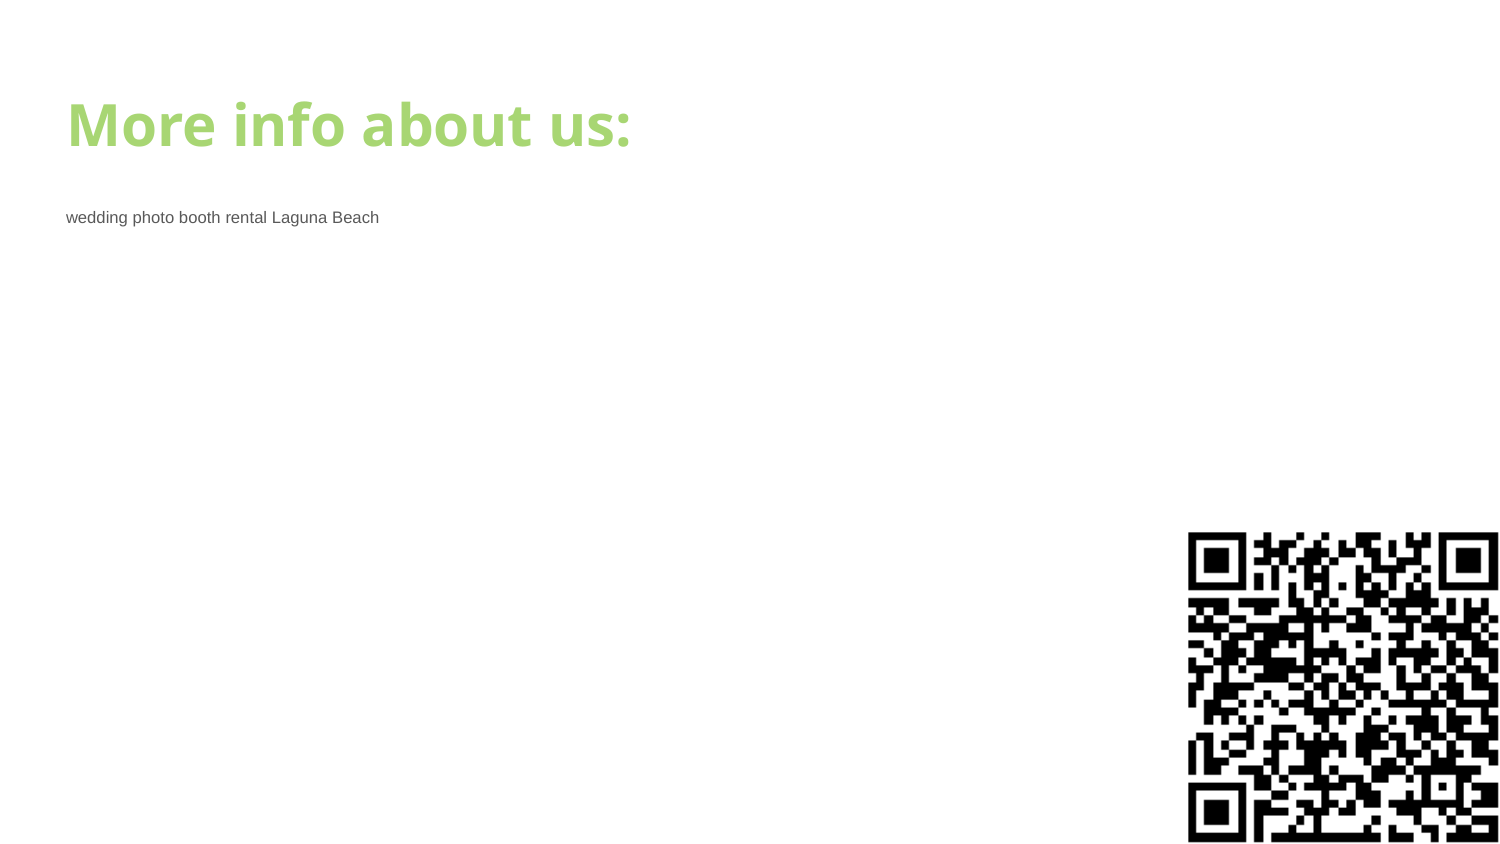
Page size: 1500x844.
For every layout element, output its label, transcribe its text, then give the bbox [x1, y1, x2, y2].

picture [1187, 531, 1500, 844]
list wedding photo booth rental Laguna Beach [51, 189, 1449, 750]
title More info about us: [51, 72, 1449, 167]
